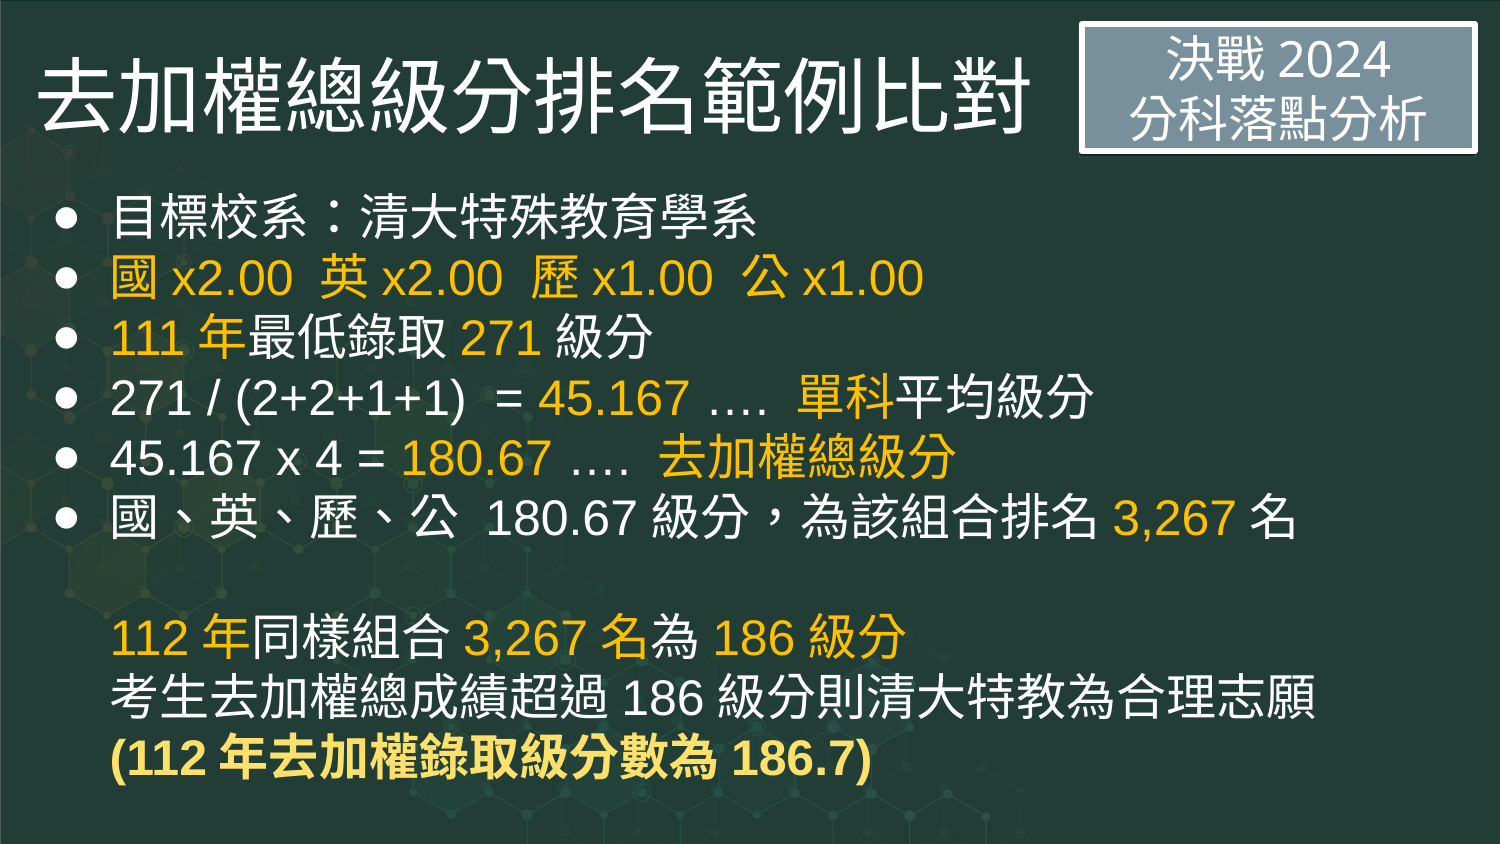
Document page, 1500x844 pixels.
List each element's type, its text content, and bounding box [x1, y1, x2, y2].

text_box 目標校系：清大特殊教育學系 國x2.00 英x2.00 歷x1.00 公x1.00 111年最低錄取271級分 271 / (2+2+1+1) = 45.167 …. 單科平均級分 45.167 x 4 = 180.67 …. 去加權總級分 國、英、歷、公 180.67級分，為該組合排名3,267名 112年同樣組合3,267名為186級分 考生去加權總成績超過186級分則清大特教為合理志願 (112年去加權錄取級分數為186.7) [19, 170, 1481, 801]
text_box 決戰2024 分科落點分析 [1081, 24, 1475, 151]
title 去加權總級分排名範例比對 [19, 29, 1418, 170]
picture [0, 0, 1500, 844]
